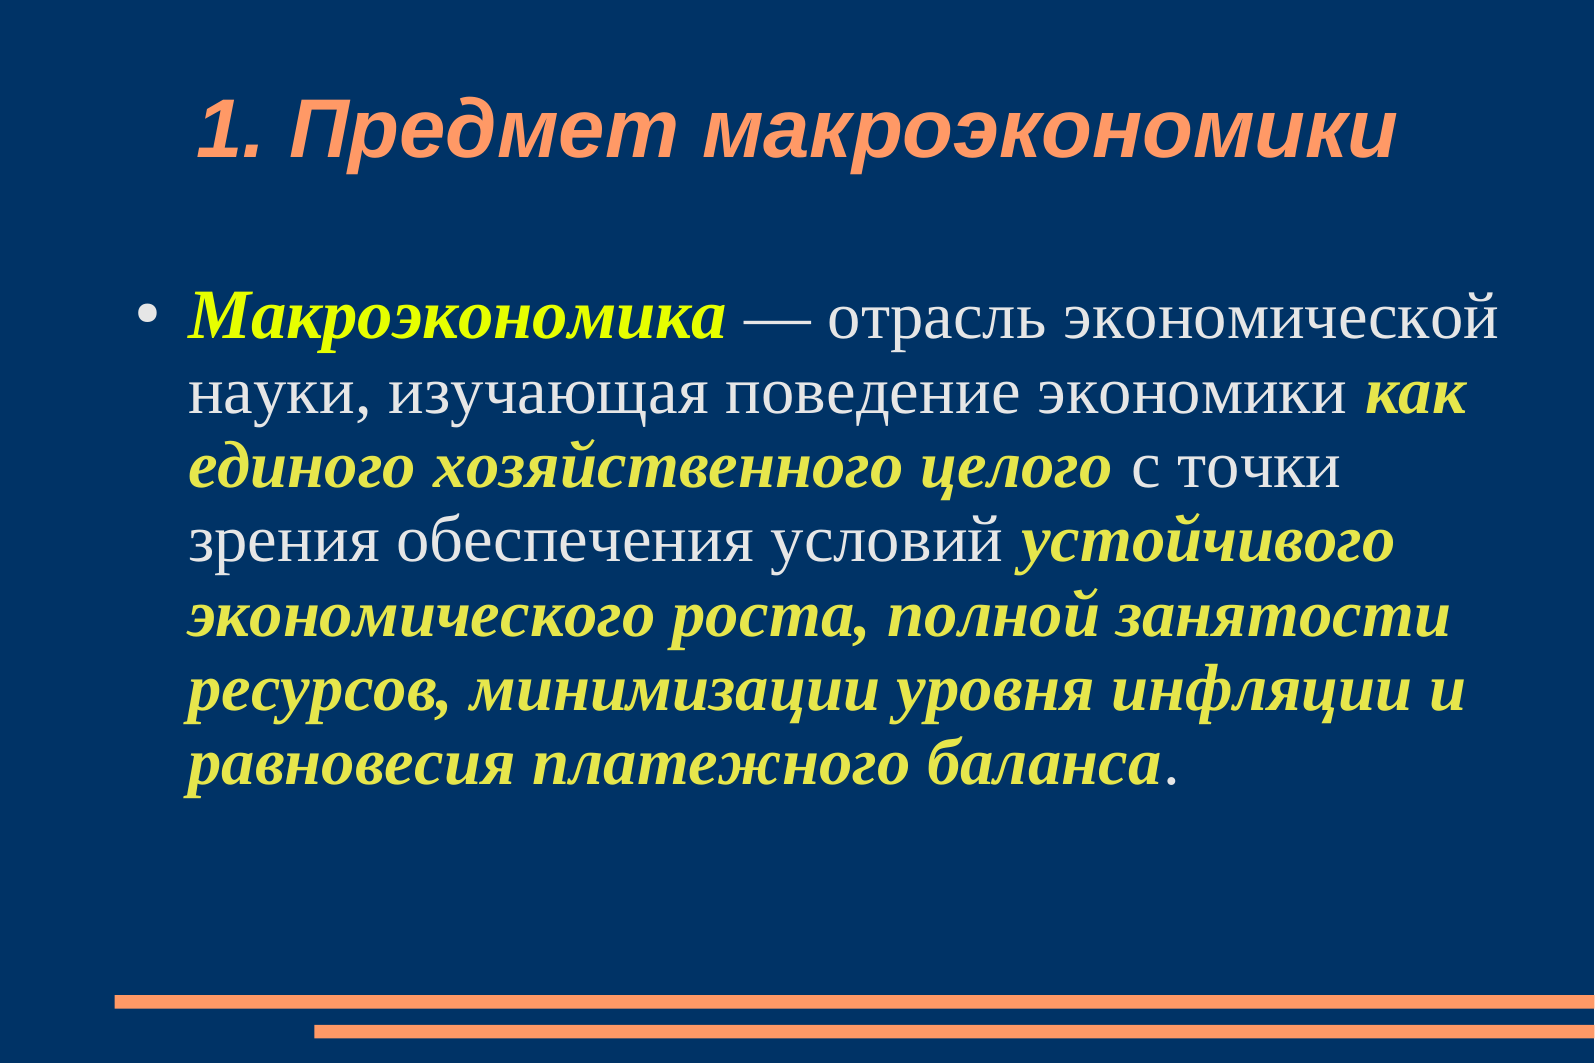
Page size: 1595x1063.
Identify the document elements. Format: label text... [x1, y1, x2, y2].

title 1. Предмет макроэкономики [117, 47, 1479, 210]
list Макроэкономика — отрасль экономической науки, изучающая поведение экономики как единого хозяйственного целого с точки зрения обеспечения условий устойчивого экономического роста, полной занятости ресурсов, минимизации уровня инфляции и равновесия платежного баланса. [117, 276, 1505, 956]
